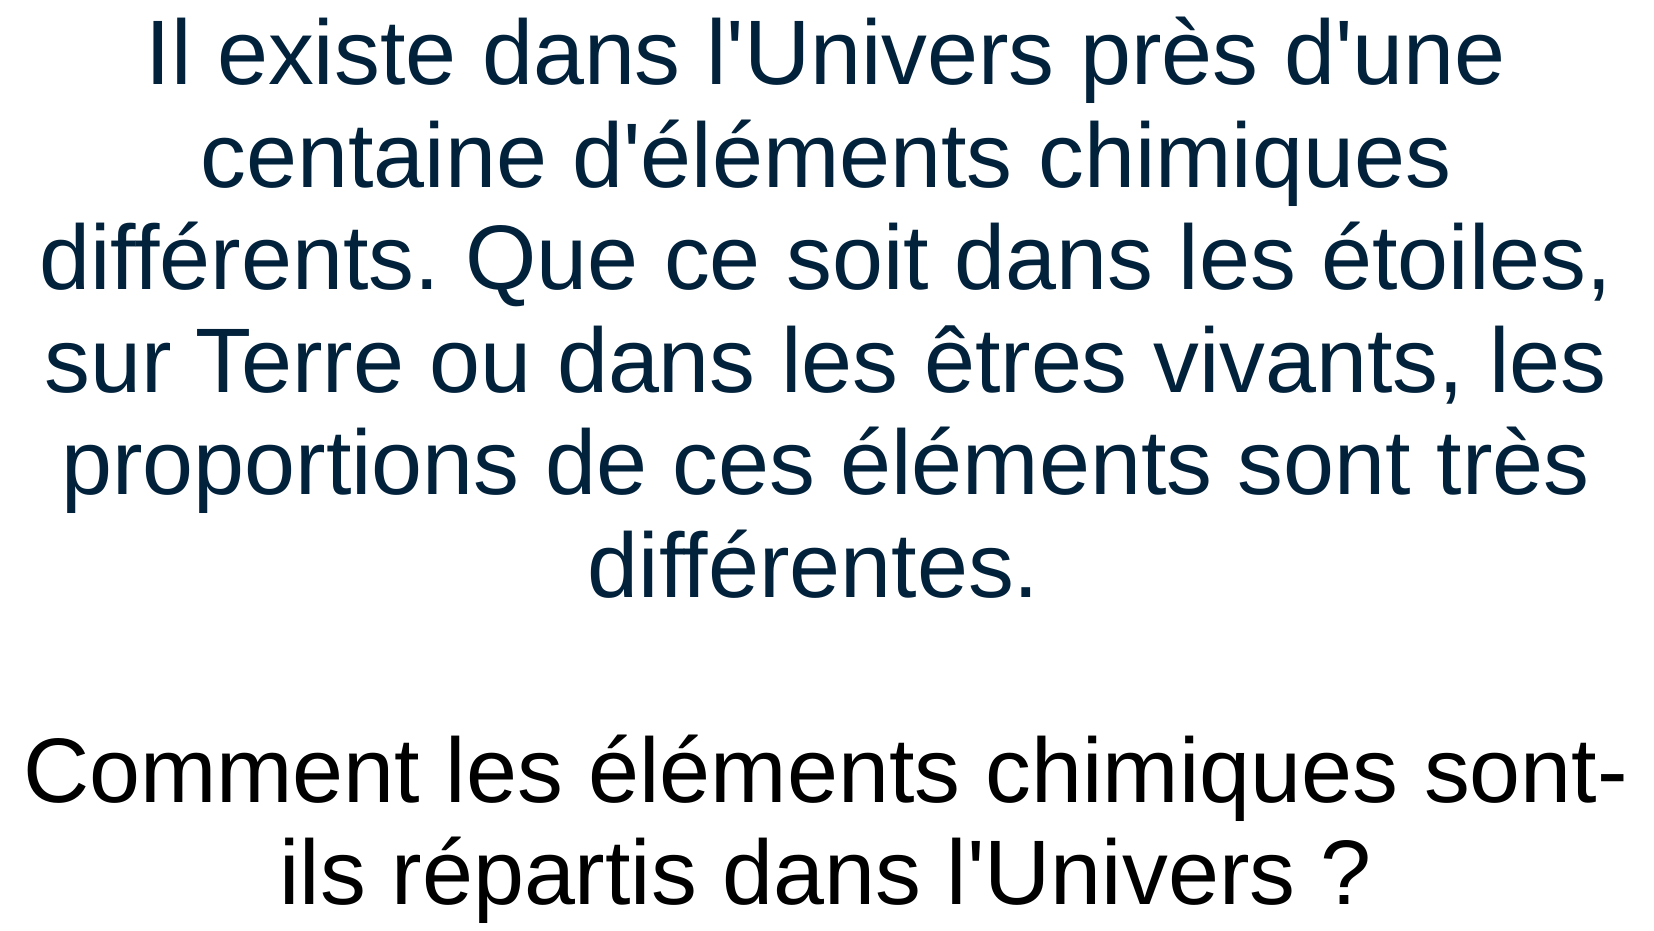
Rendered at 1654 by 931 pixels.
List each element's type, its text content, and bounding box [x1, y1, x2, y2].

title Il existe dans l'Univers près d'une centaine d'éléments chimiques différents. Que ce soit dans les étoiles, sur Terre ou dans les êtres vivants, les proportions de ces éléments sont très différentes. Comment les éléments chimiques sont-ils répartis dans l'Univers ? [0, 1, 1654, 925]
